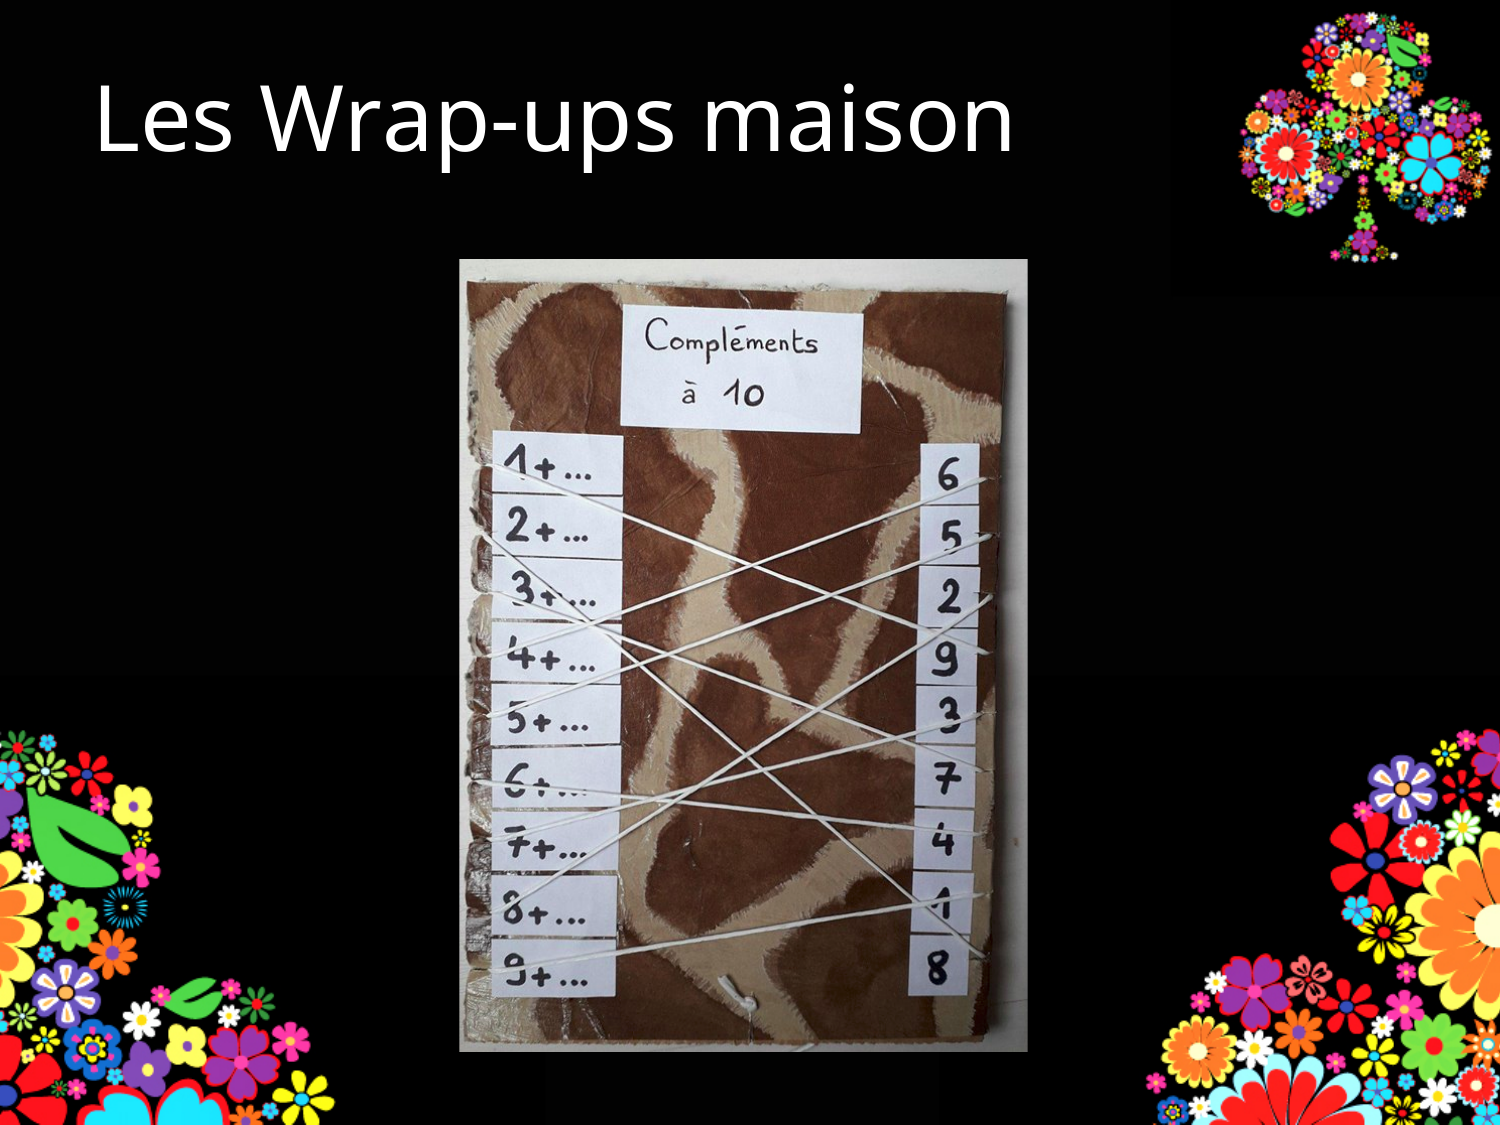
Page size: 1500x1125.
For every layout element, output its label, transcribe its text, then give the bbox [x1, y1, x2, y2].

title Les Wrap-ups maison [77, 51, 1500, 178]
picture [0, 0, 1500, 1125]
